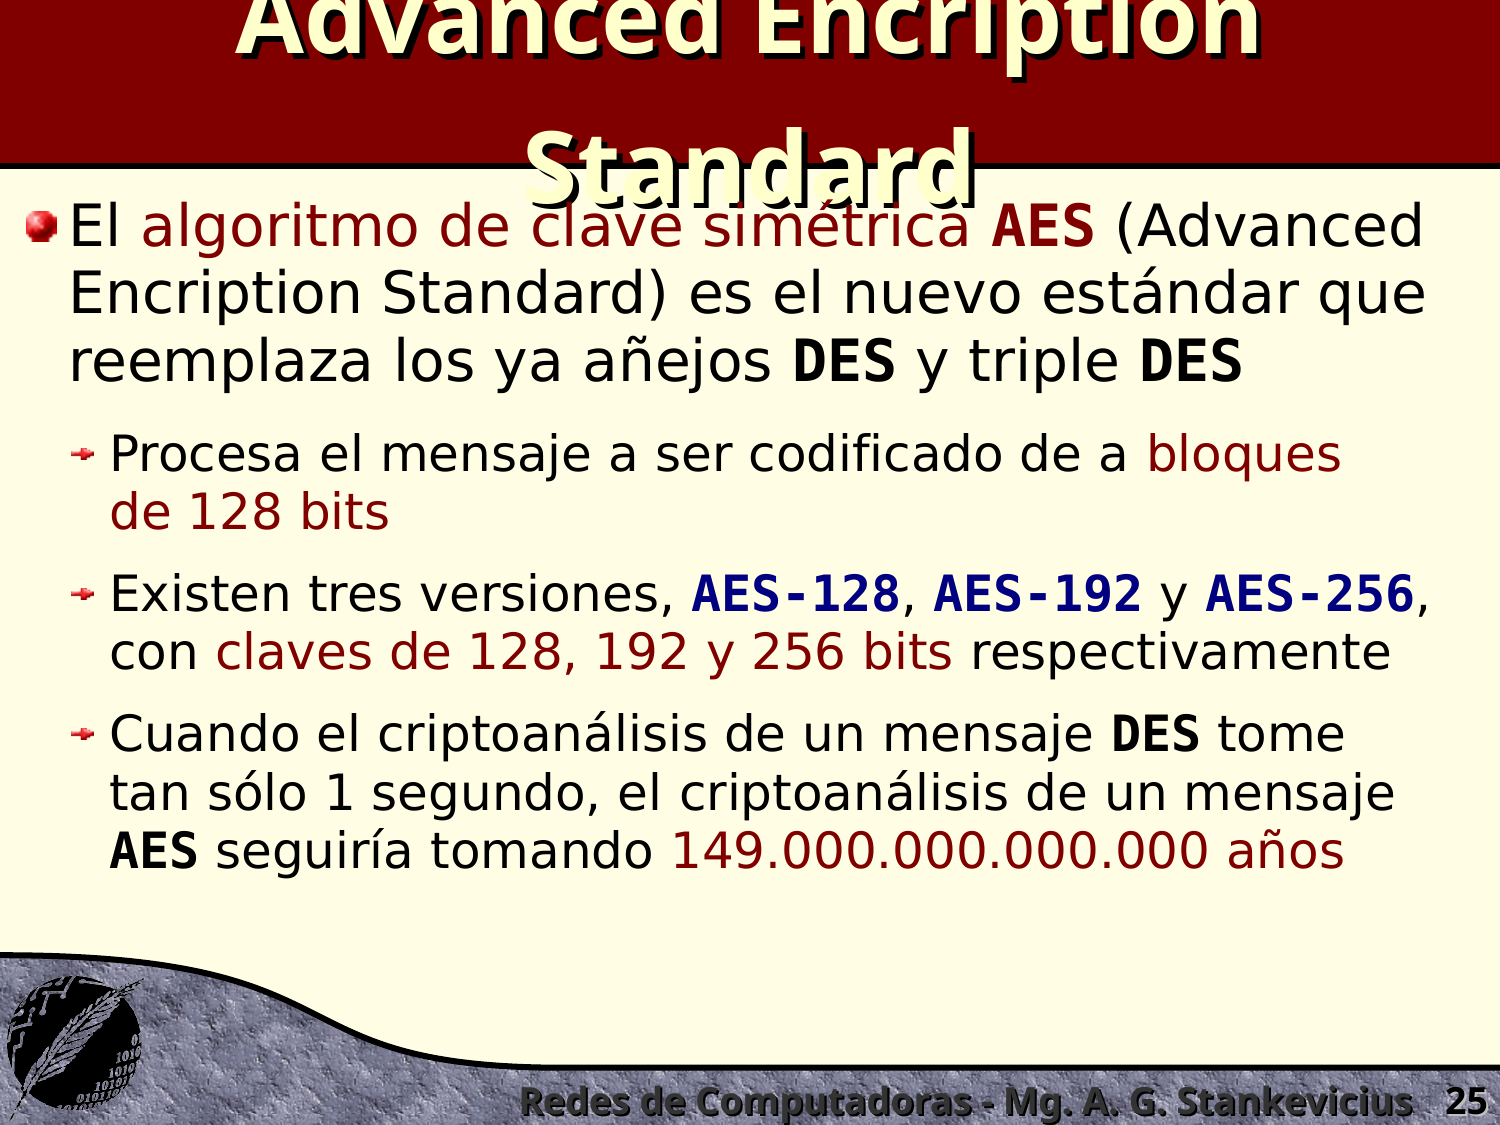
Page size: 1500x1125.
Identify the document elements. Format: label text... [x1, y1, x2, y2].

title Advanced Encription Standard [15, 5, 1485, 160]
picture [0, 959, 1500, 1125]
picture [790, 1100, 795, 1110]
picture [1047, 1100, 1054, 1110]
list El algoritmo de clave simétrica AES (Advanced Encription Standard) es el nuevo estándar que reemplaza los ya añejos DES y triple DES Procesa el mensaje a ser codificado de a bloques de 128 bits Existen tres versiones, AES-128, AES-192 y AES-256, con claves de 128, 192 y 256 bits respectivamente Cuando el criptoanálisis de un mensaje DES tome tan sólo 1 segundo, el criptoanálisis de un mensaje AES seguiría tomando 149.000.000.000.000 años [11, 192, 1486, 921]
